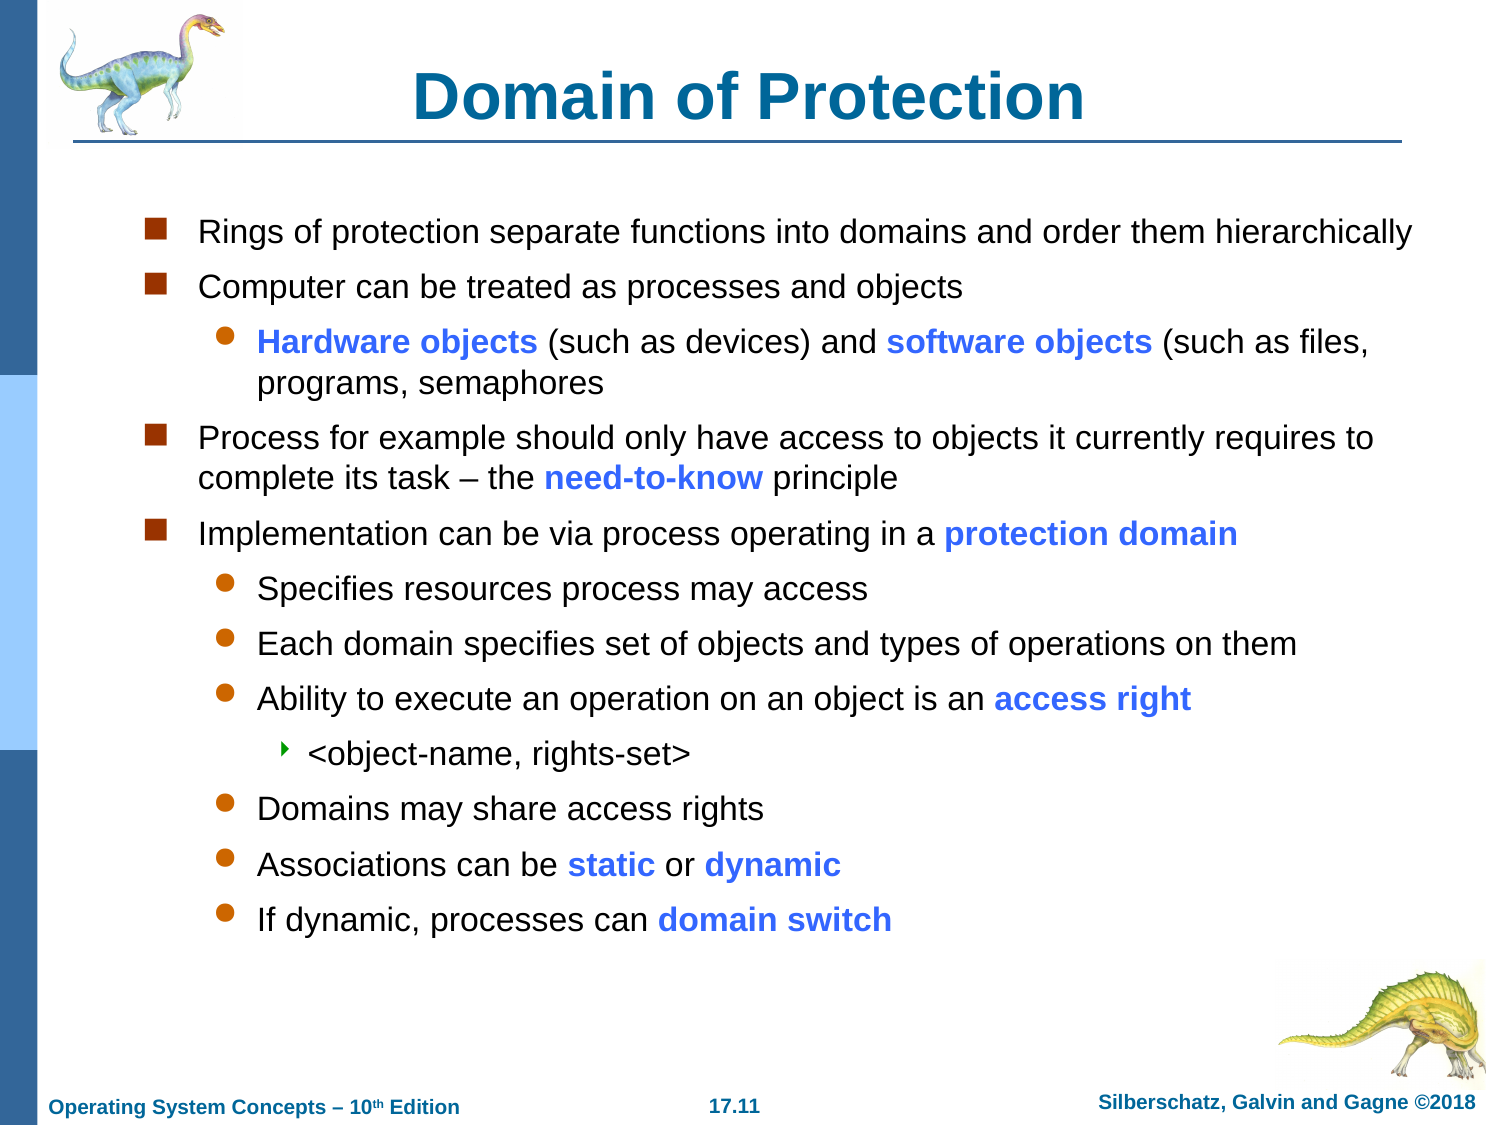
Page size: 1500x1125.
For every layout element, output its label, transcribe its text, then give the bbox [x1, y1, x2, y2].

picture [1415, 1094, 1423, 1099]
title Domain of Protection [75, 45, 1426, 141]
picture [46, 0, 243, 149]
picture [1275, 959, 1486, 1090]
list Rings of protection separate functions into domains and order them hierarchically Computer can be treated as processes and objects Hardware objects (such as devices) and software objects (such as files, programs, semaphores Process for example should only have access to objects it currently requires to complete its task – the need-to-know principle Implementation can be via process operating in a protection domain Specifies resources process may access Each domain specifies set of objects and types of operations on them Ability to execute an operation on an object is an access right <object-name, rights-set> Domains may share access rights Associations can be static or dynamic If dynamic, processes can domain switch [132, 202, 1483, 946]
